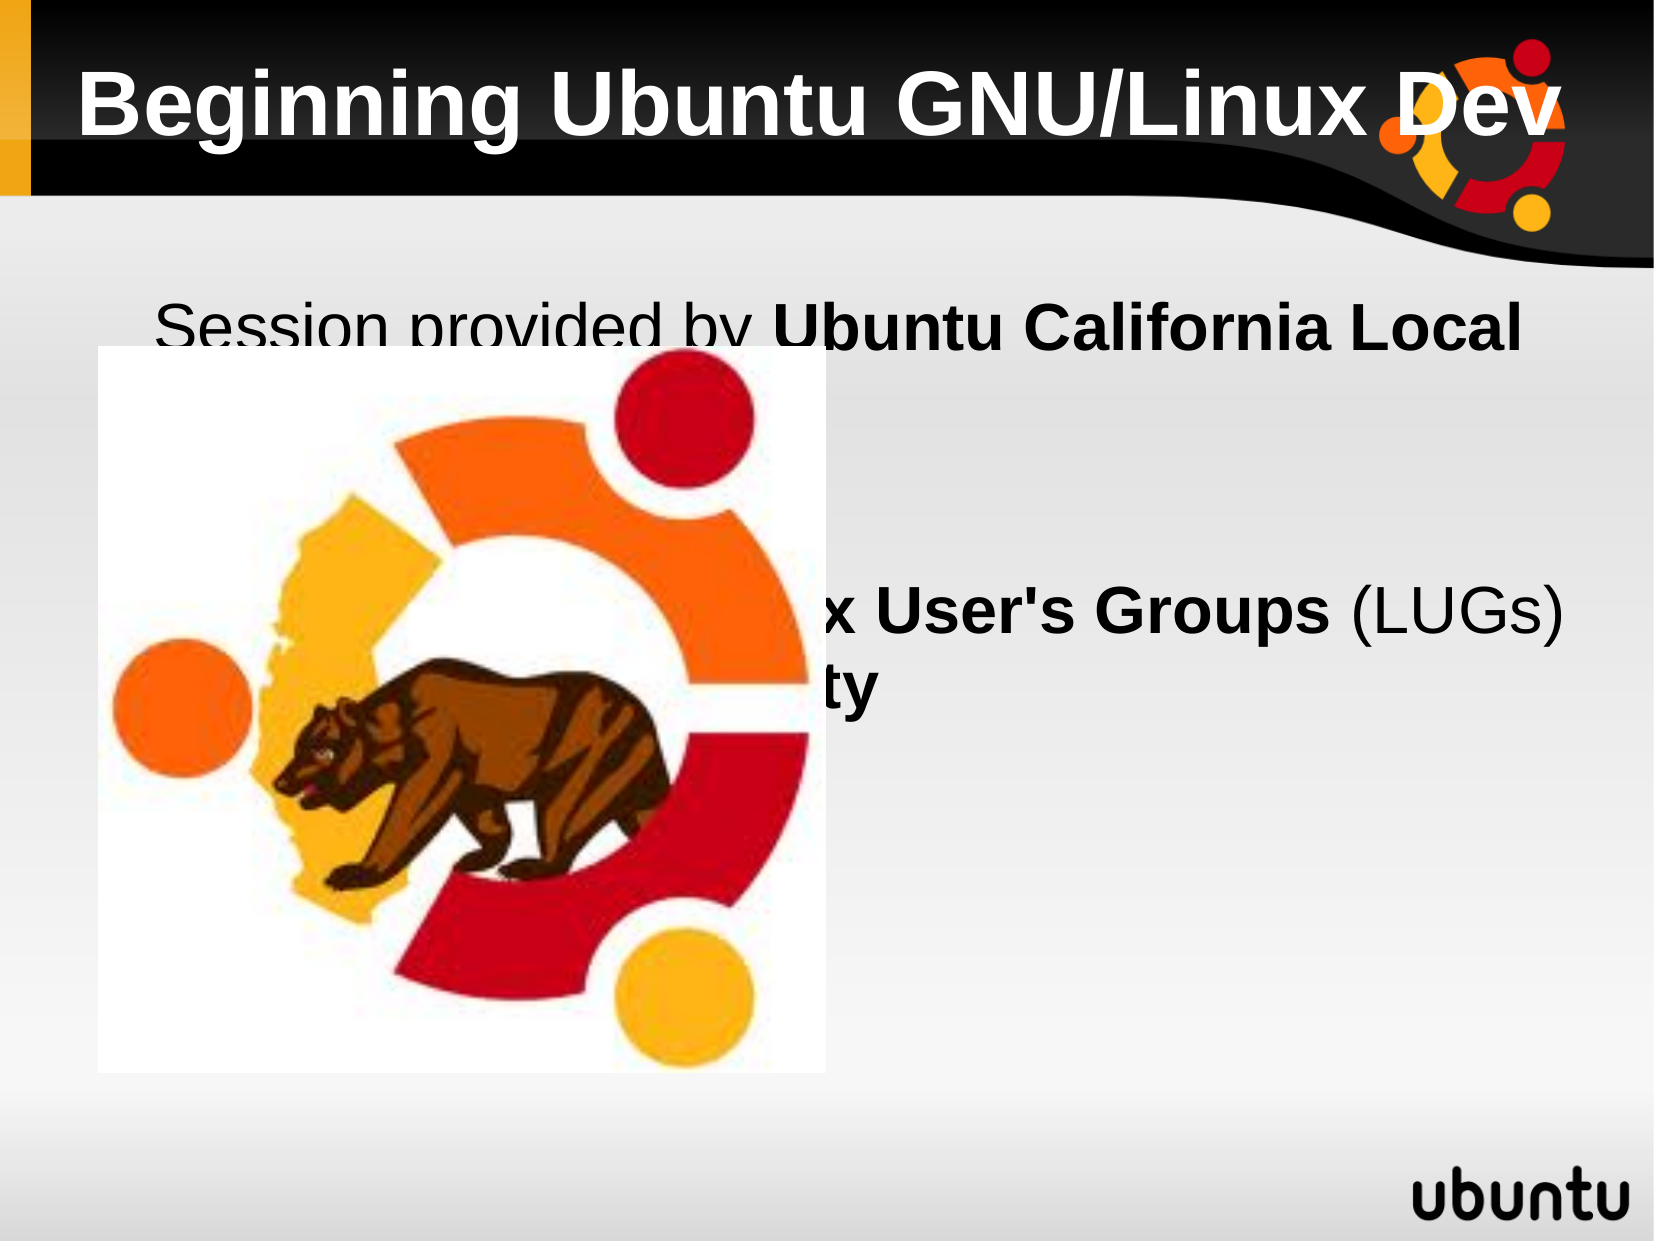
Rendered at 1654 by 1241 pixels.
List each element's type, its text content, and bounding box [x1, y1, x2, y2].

list Session provided by Ubuntu California Local Community Team and members of local Linux User's Groups (LUGs) and FLOSS community [845, 290, 1572, 1109]
title Beginning Ubuntu GNU/Linux Dev [76, 0, 1565, 208]
picture [0, 0, 1654, 1241]
